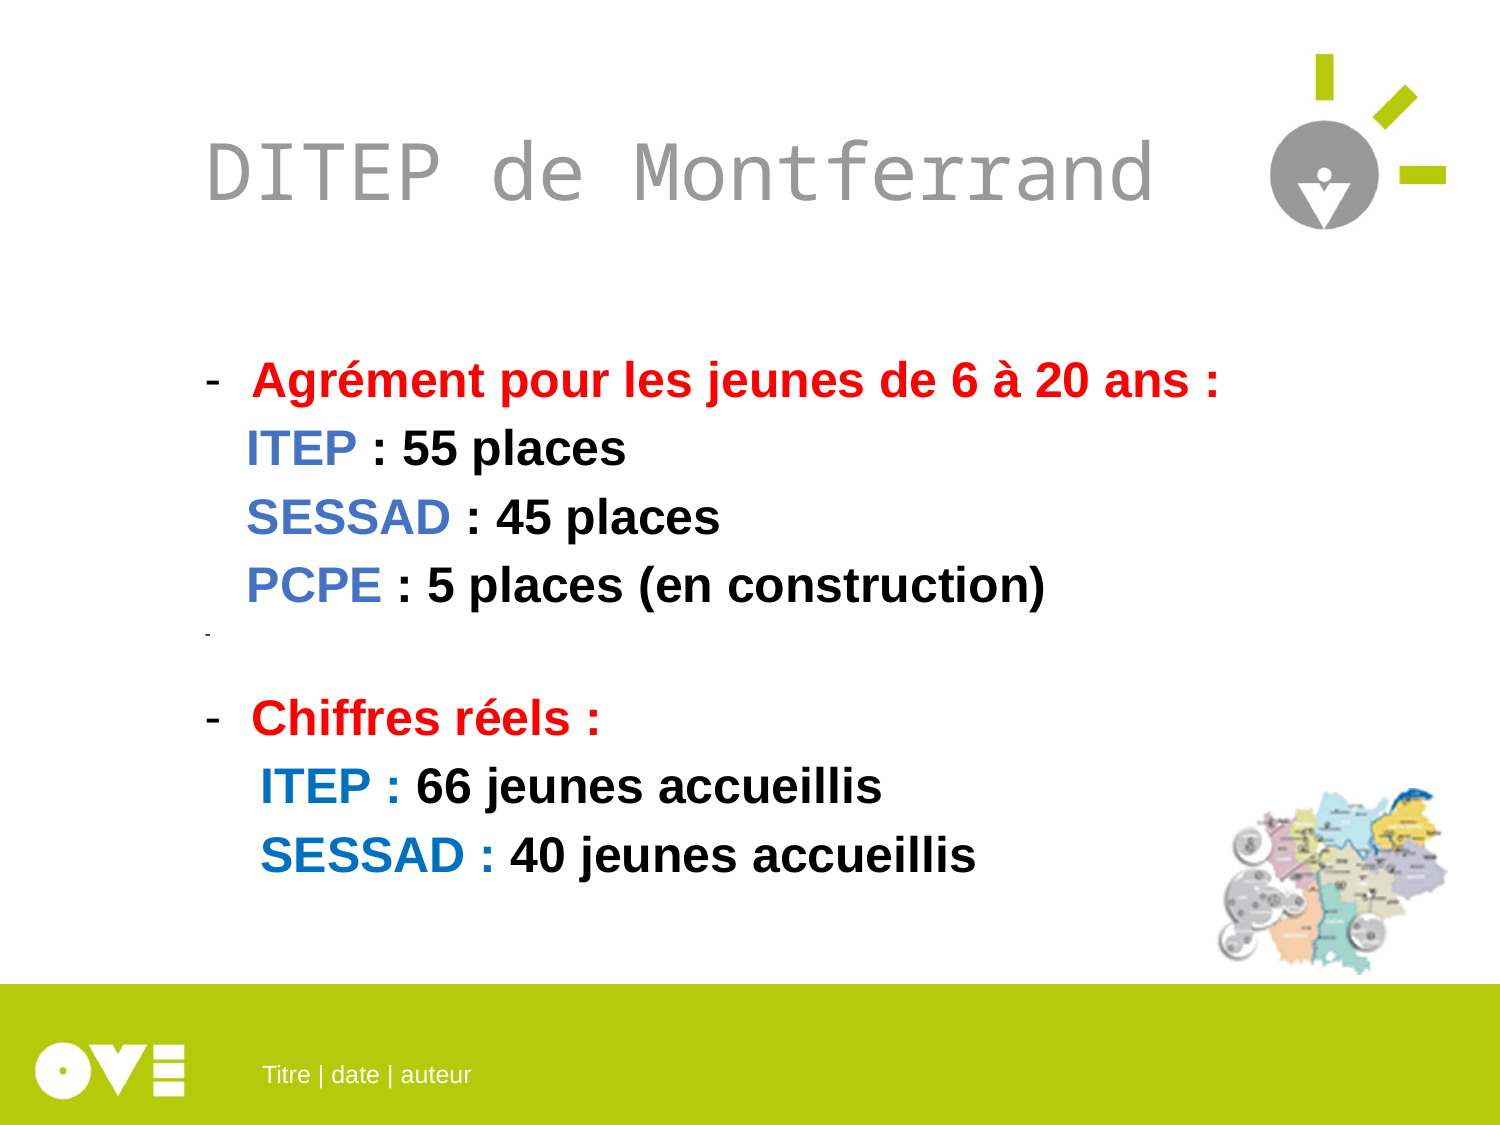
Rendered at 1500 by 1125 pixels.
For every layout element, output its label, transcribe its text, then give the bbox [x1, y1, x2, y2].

title DITEP de Montferrand [90, 66, 1272, 272]
list Agrément pour les jeunes de 6 à 20 ans : ITEP : 55 places SESSAD : 45 places PCPE : 5 places (en construction) Chiffres réels : ITEP : 66 jeunes accueillis SESSAD : 40 jeunes accueillis [75, 347, 1425, 1006]
